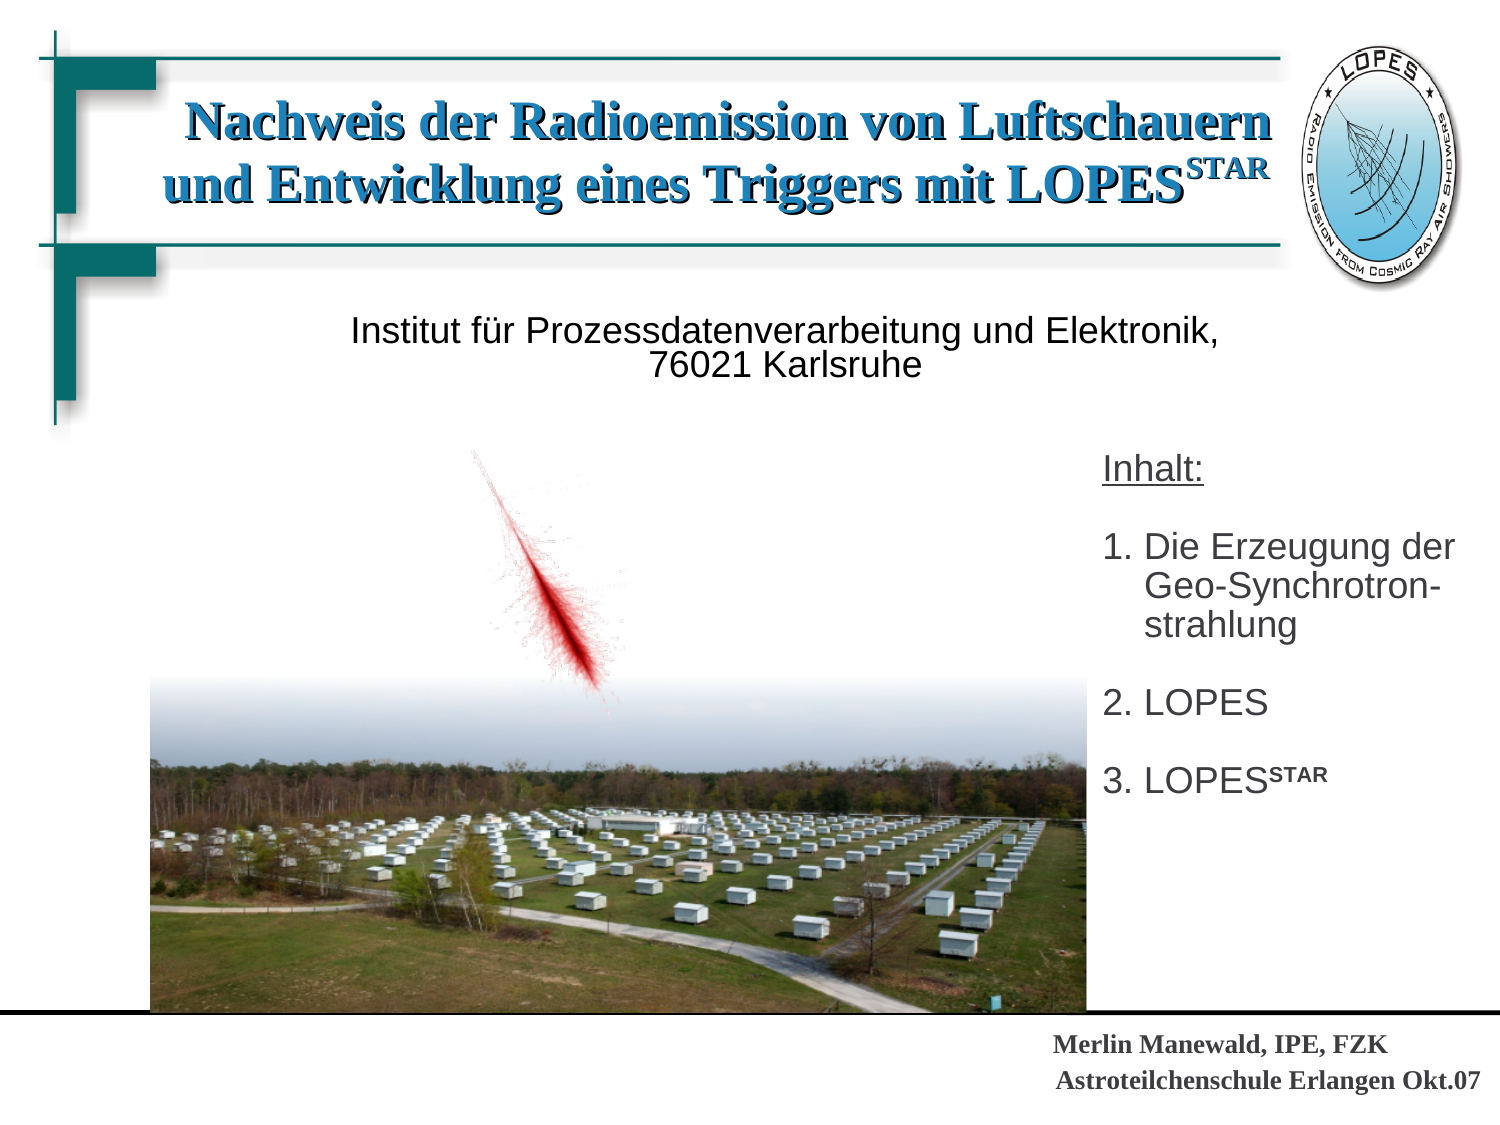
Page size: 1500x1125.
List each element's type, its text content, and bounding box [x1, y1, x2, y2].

title Nachweis der Radioemission von Luftschauern und Entwicklung eines Triggers mit LOPESSTAR [74, 74, 1397, 229]
text_box Inhalt: 1. Die Erzeugung der Geo-Synchrotron- strahlung 2. LOPES 3. LOPESSTAR [1087, 442, 1500, 878]
picture [150, 412, 1088, 1013]
text_box Institut für Prozessdatenverarbeitung und Elektronik, 76021 Karlsruhe [147, 267, 1424, 469]
picture [33, 23, 1463, 450]
